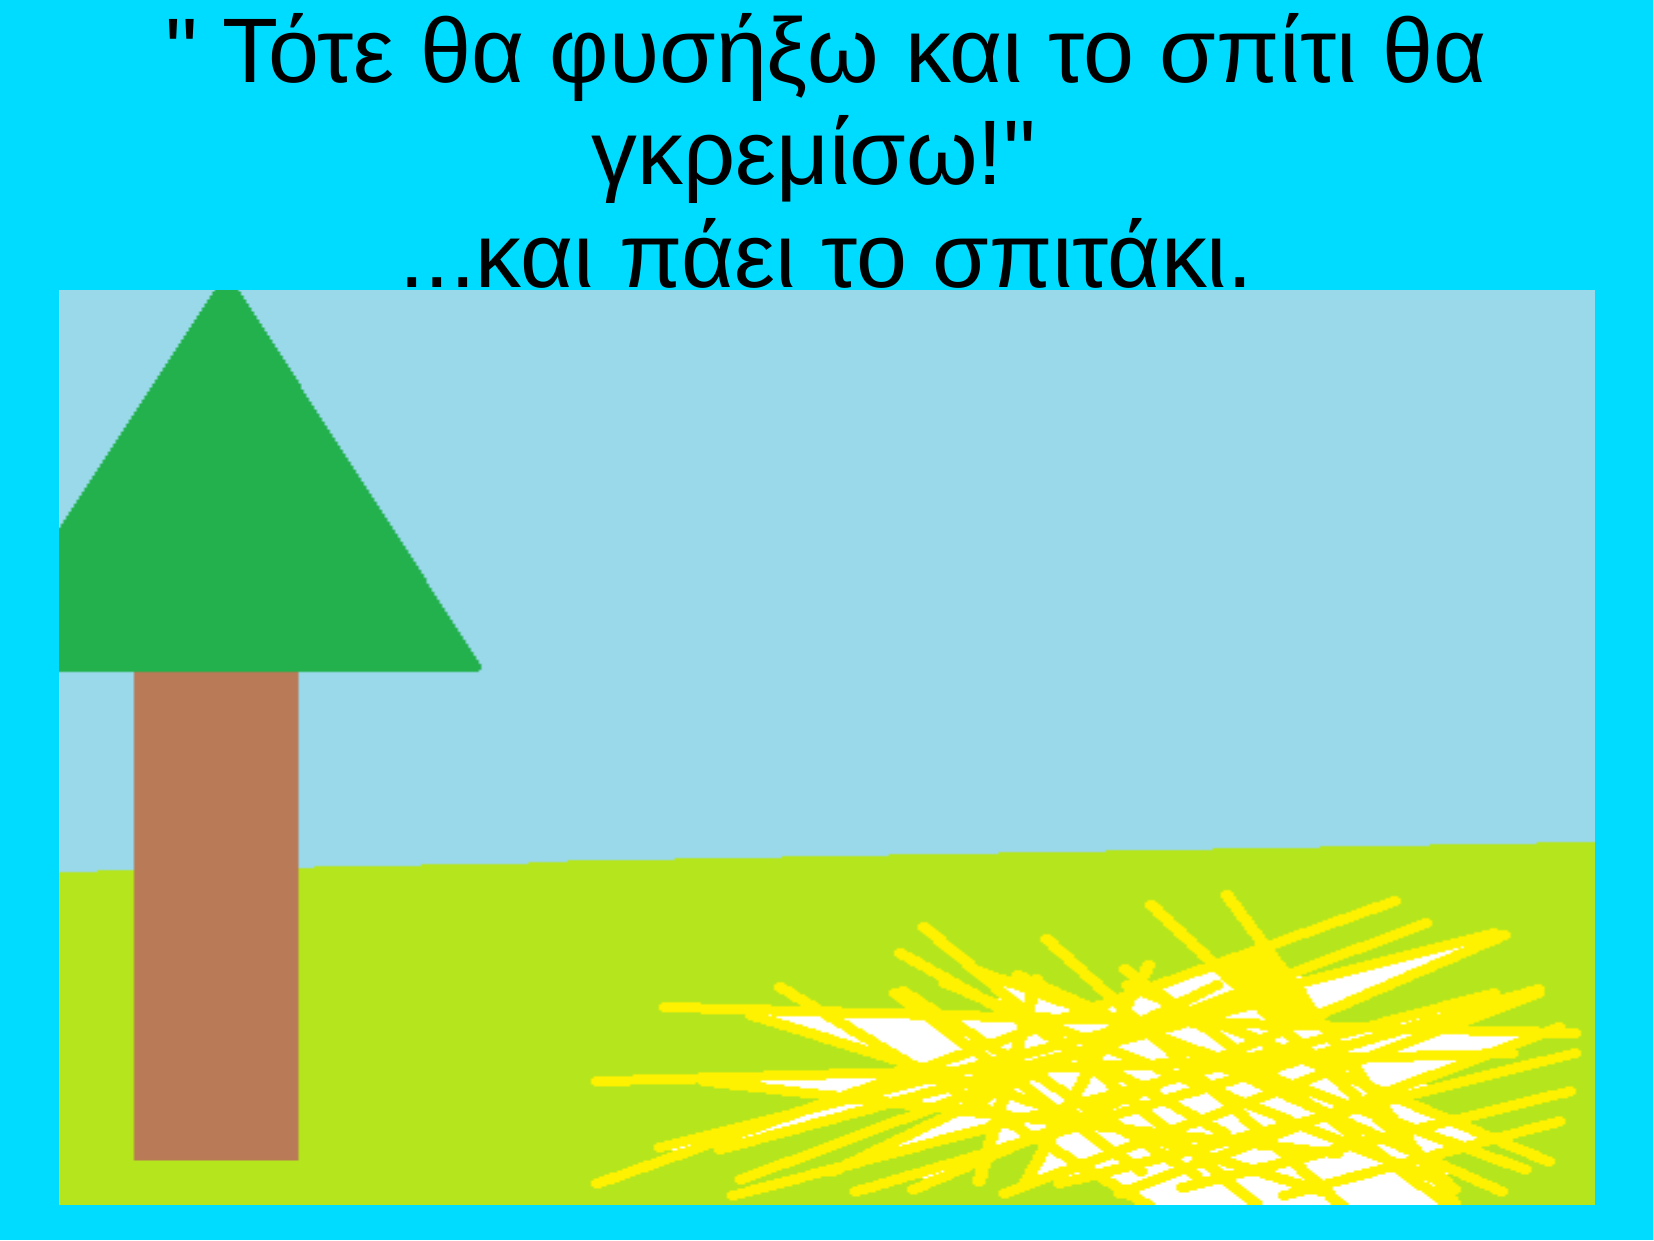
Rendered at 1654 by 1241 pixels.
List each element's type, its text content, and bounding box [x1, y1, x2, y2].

title " Τότε θα φυσήξω και το σπίτι θα γκρεμίσω!" ...και πάει το σπιτάκι. [82, 0, 1571, 290]
picture [59, 290, 1595, 1205]
